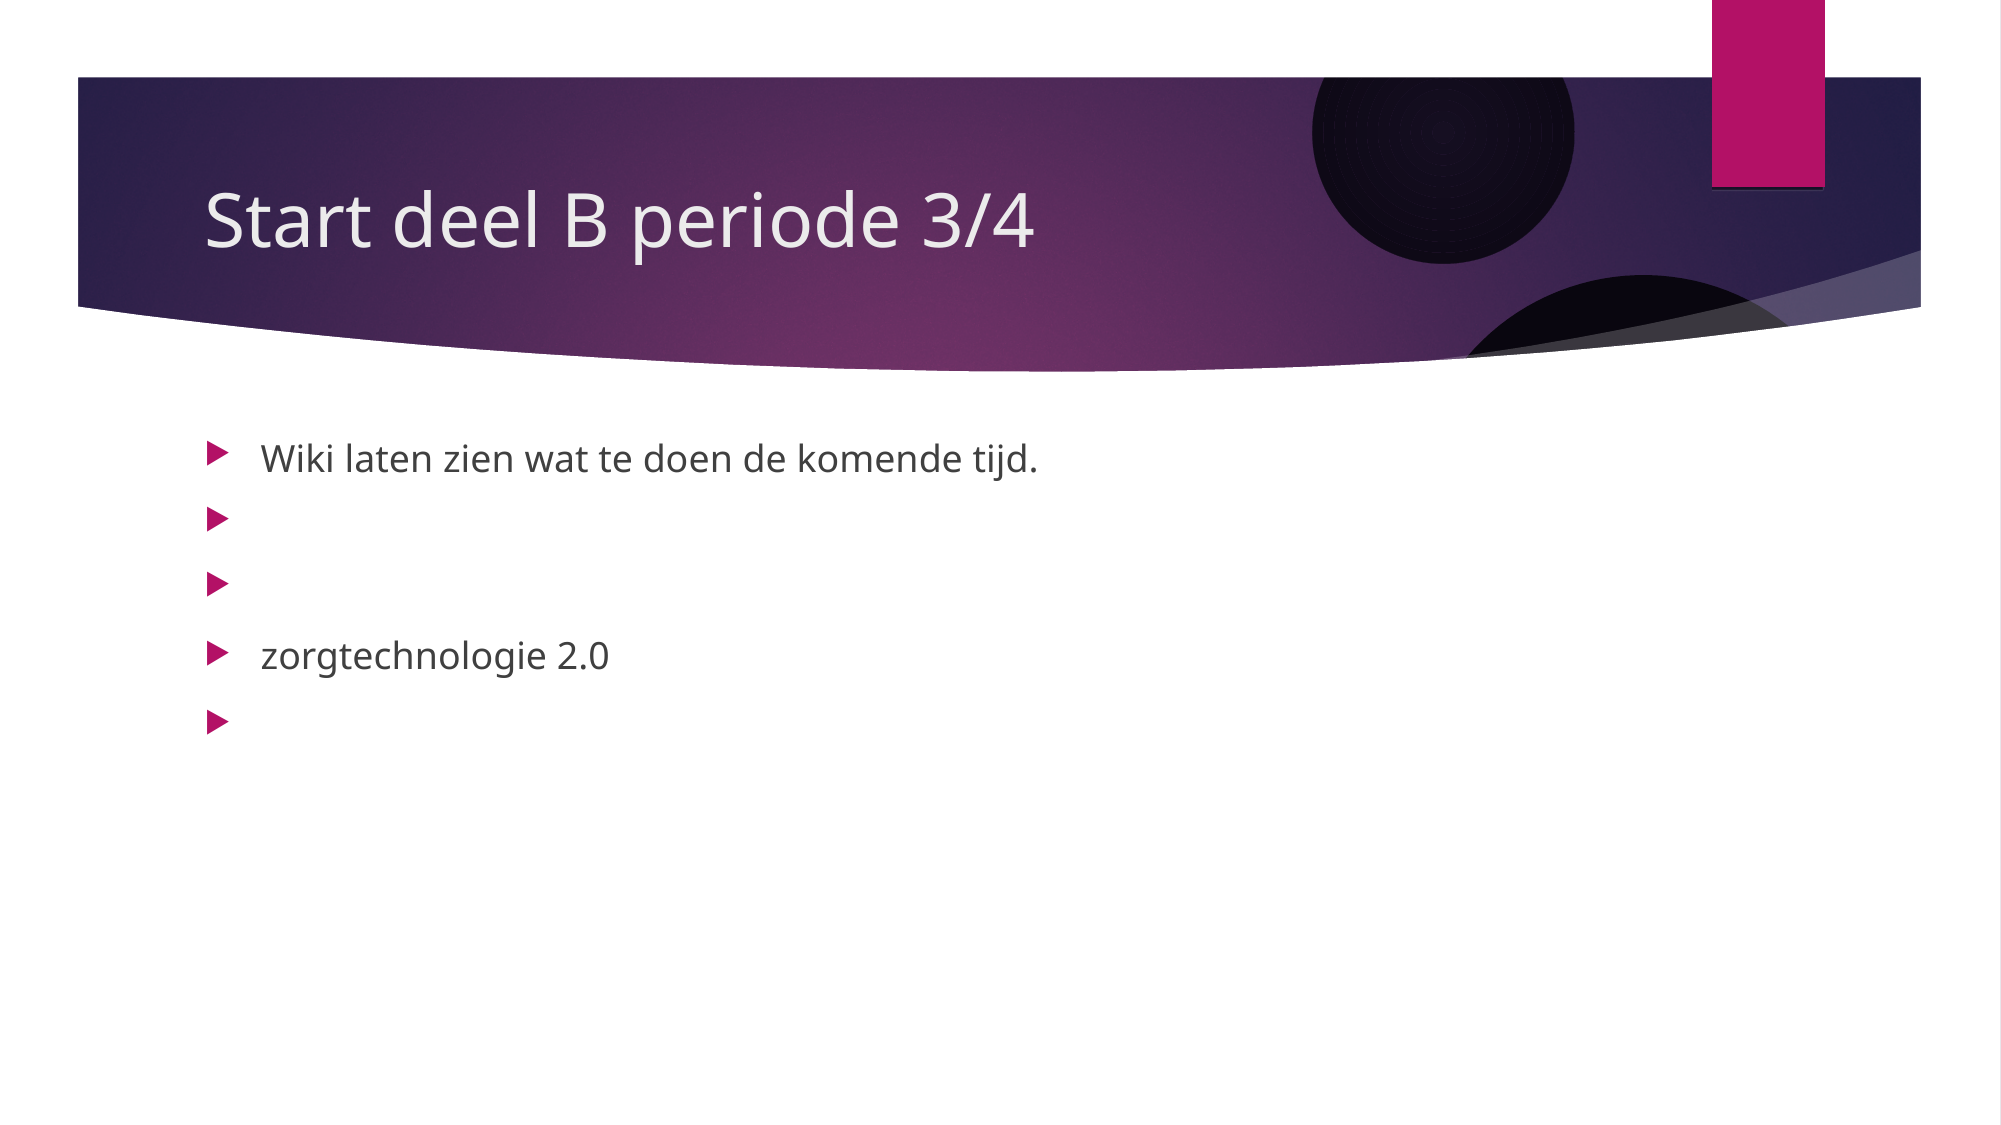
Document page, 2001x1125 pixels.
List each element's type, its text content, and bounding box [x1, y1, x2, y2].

list Wiki laten zien wat te doen de komende tijd. zorgtechnologie 2.0 [189, 427, 1638, 988]
title Start deel B periode 3/4 [189, 159, 1627, 276]
